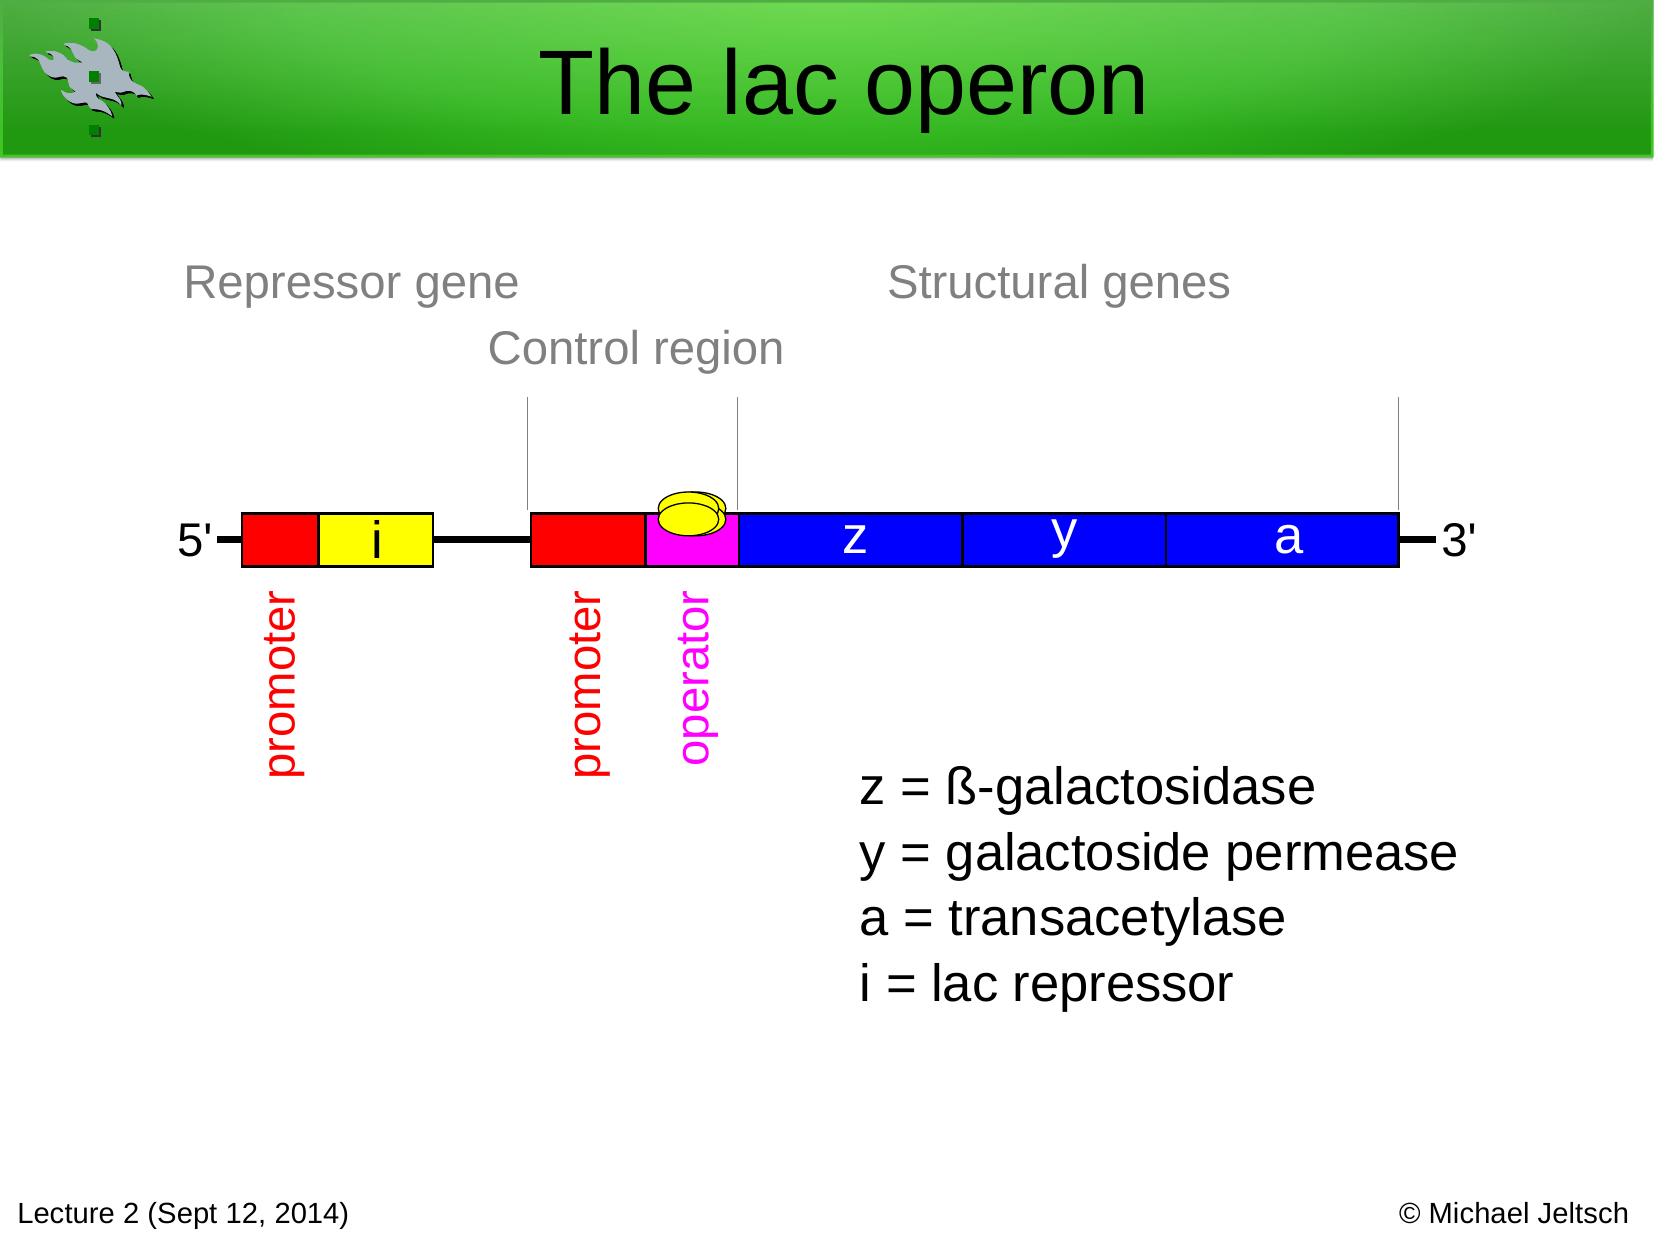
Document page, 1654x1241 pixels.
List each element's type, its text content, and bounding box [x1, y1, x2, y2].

title The lac operon [389, 11, 1300, 154]
picture [178, 263, 1475, 1012]
